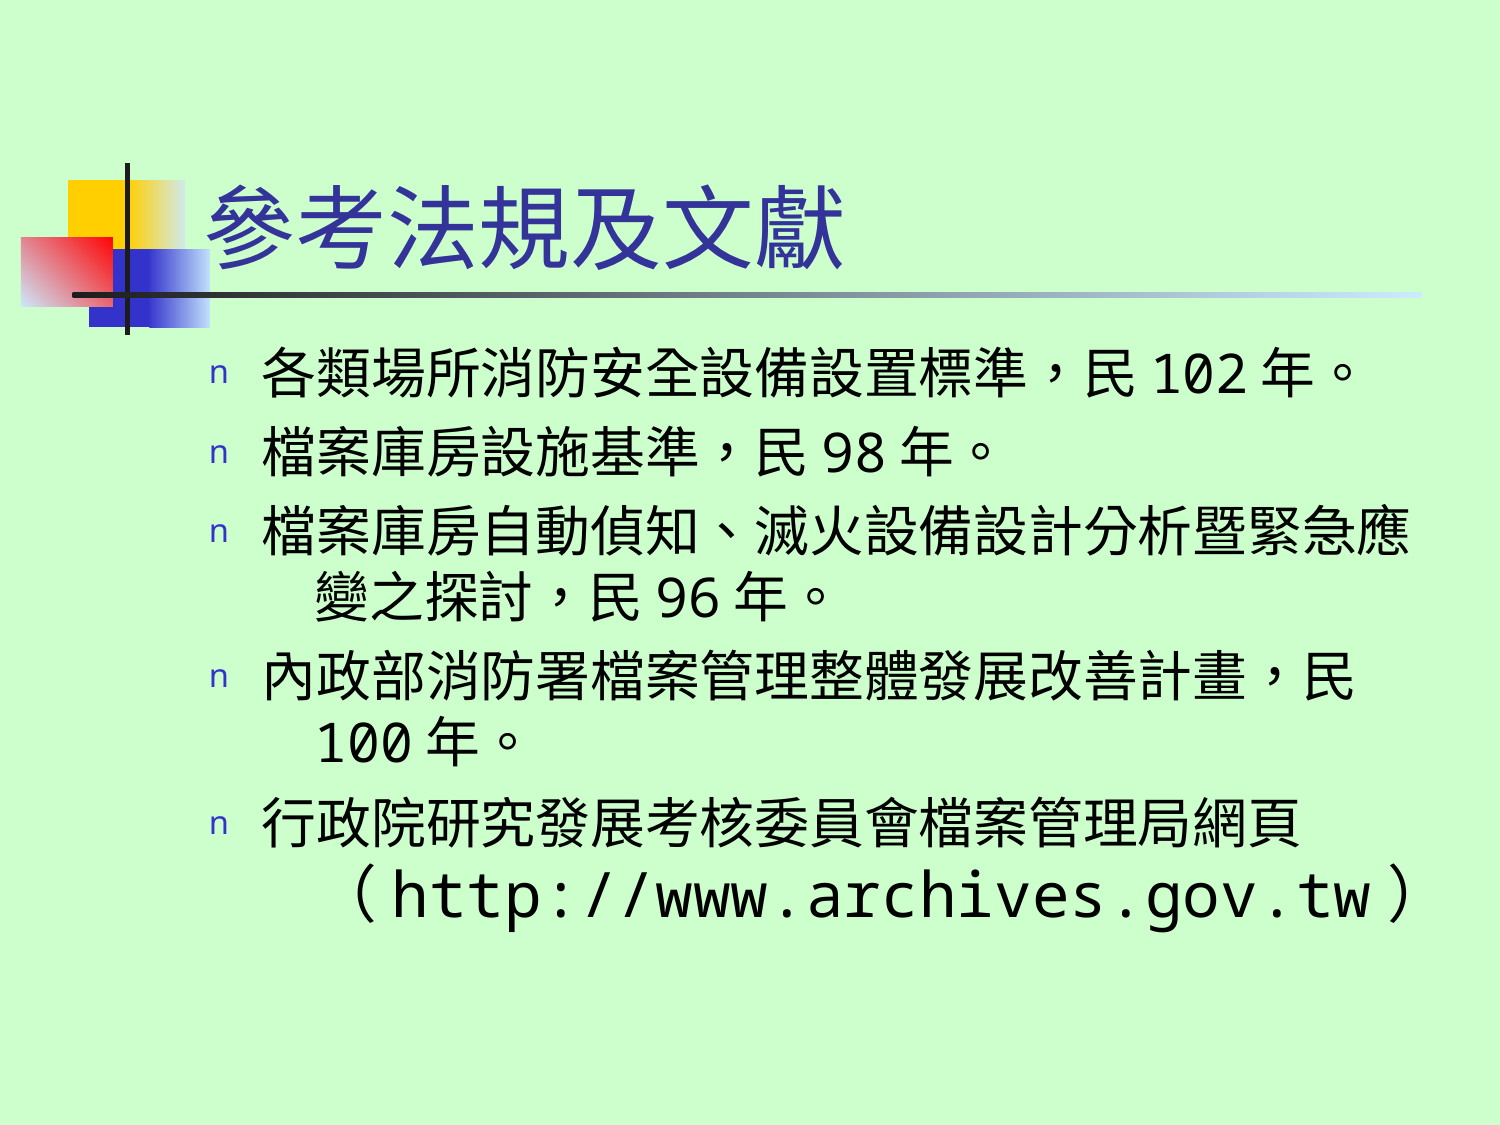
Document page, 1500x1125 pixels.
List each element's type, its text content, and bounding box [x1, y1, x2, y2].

title 參考法規及文獻 [188, 101, 1468, 289]
list 各類場所消防安全設備設置標準，民102年。 檔案庫房設施基準，民98年。 檔案庫房自動偵知、滅火設備設計分析暨緊急應變之探討，民96年。 內政部消防署檔案管理整體發展改善計畫，民100年。 行政院研究發展考核委員會檔案管理局網頁（http://www.archives.gov.tw） [193, 331, 1469, 1007]
